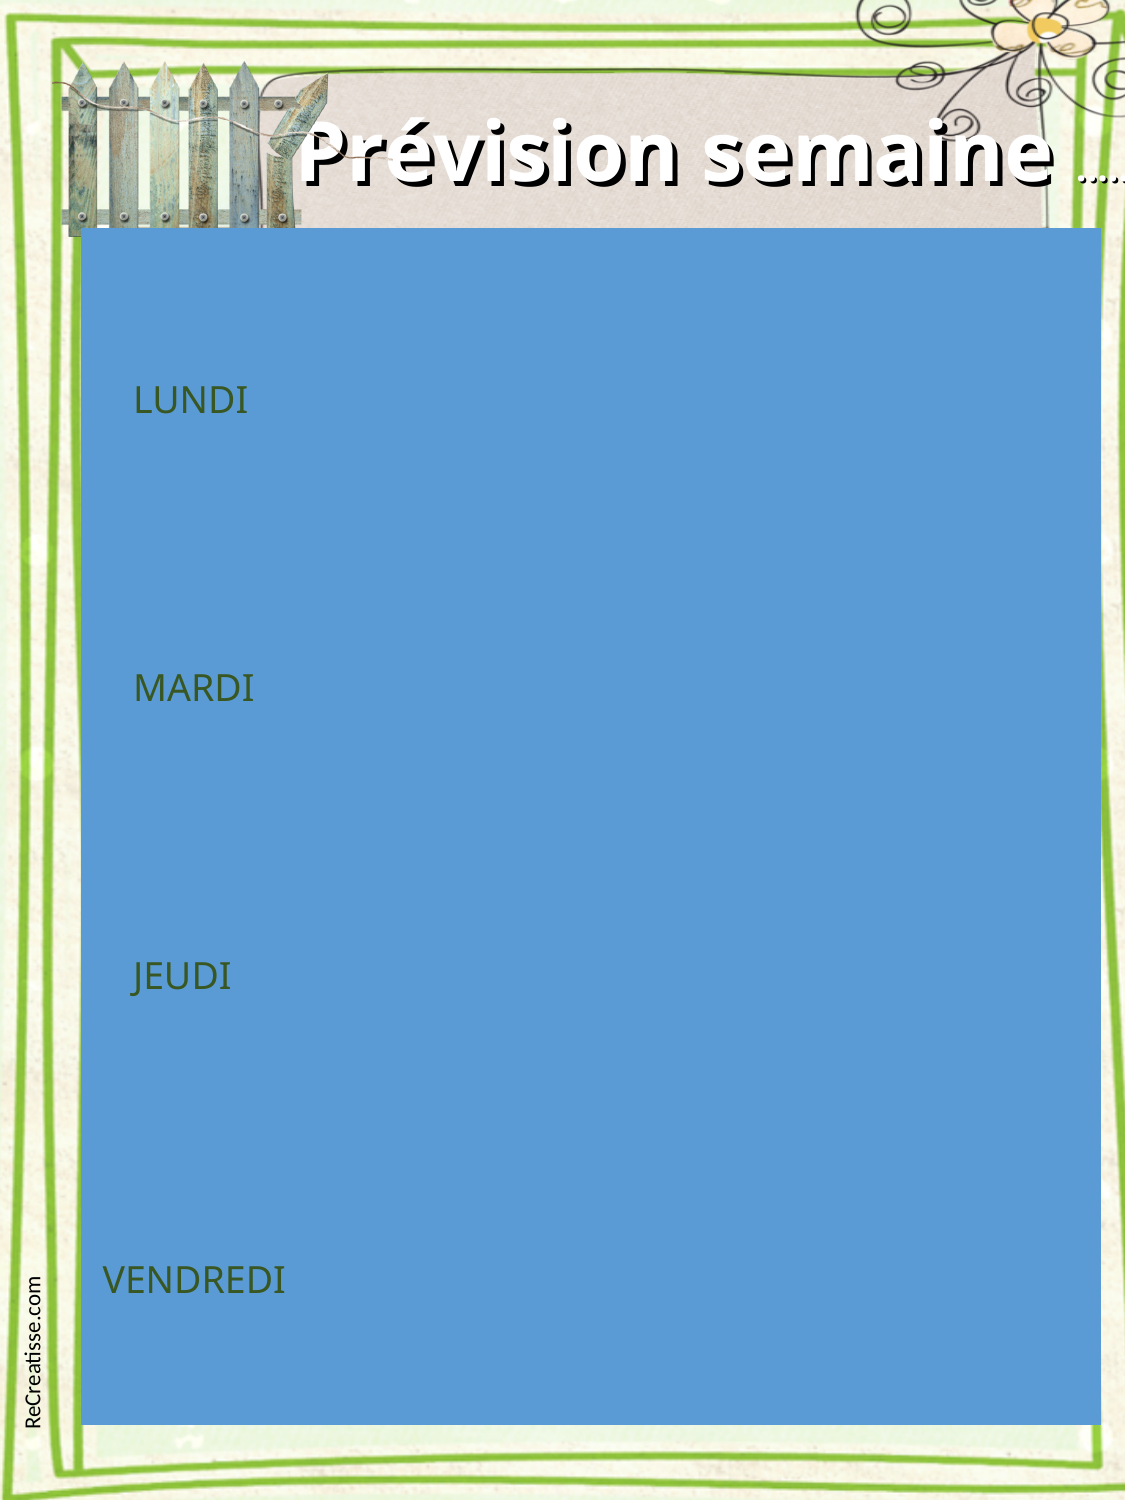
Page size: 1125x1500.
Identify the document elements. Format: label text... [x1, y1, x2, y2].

table_header [81, 228, 312, 527]
text_box MARDI [118, 657, 327, 717]
table_cell [81, 827, 312, 1126]
text_box VENDREDI [88, 1249, 327, 1309]
text_box ReCreatisse.com [10, 1261, 53, 1445]
table_header [312, 228, 1101, 527]
text_box LUNDI [118, 369, 327, 429]
table_cell [312, 1126, 1101, 1425]
table_cell [312, 527, 1101, 827]
picture [0, 0, 1125, 1500]
text_box Prévision semaine …….. [393, 91, 1125, 206]
text_box JEUDI [118, 944, 327, 1005]
table_cell [81, 527, 312, 827]
table_cell [312, 827, 1101, 1126]
table_cell [81, 1126, 312, 1425]
